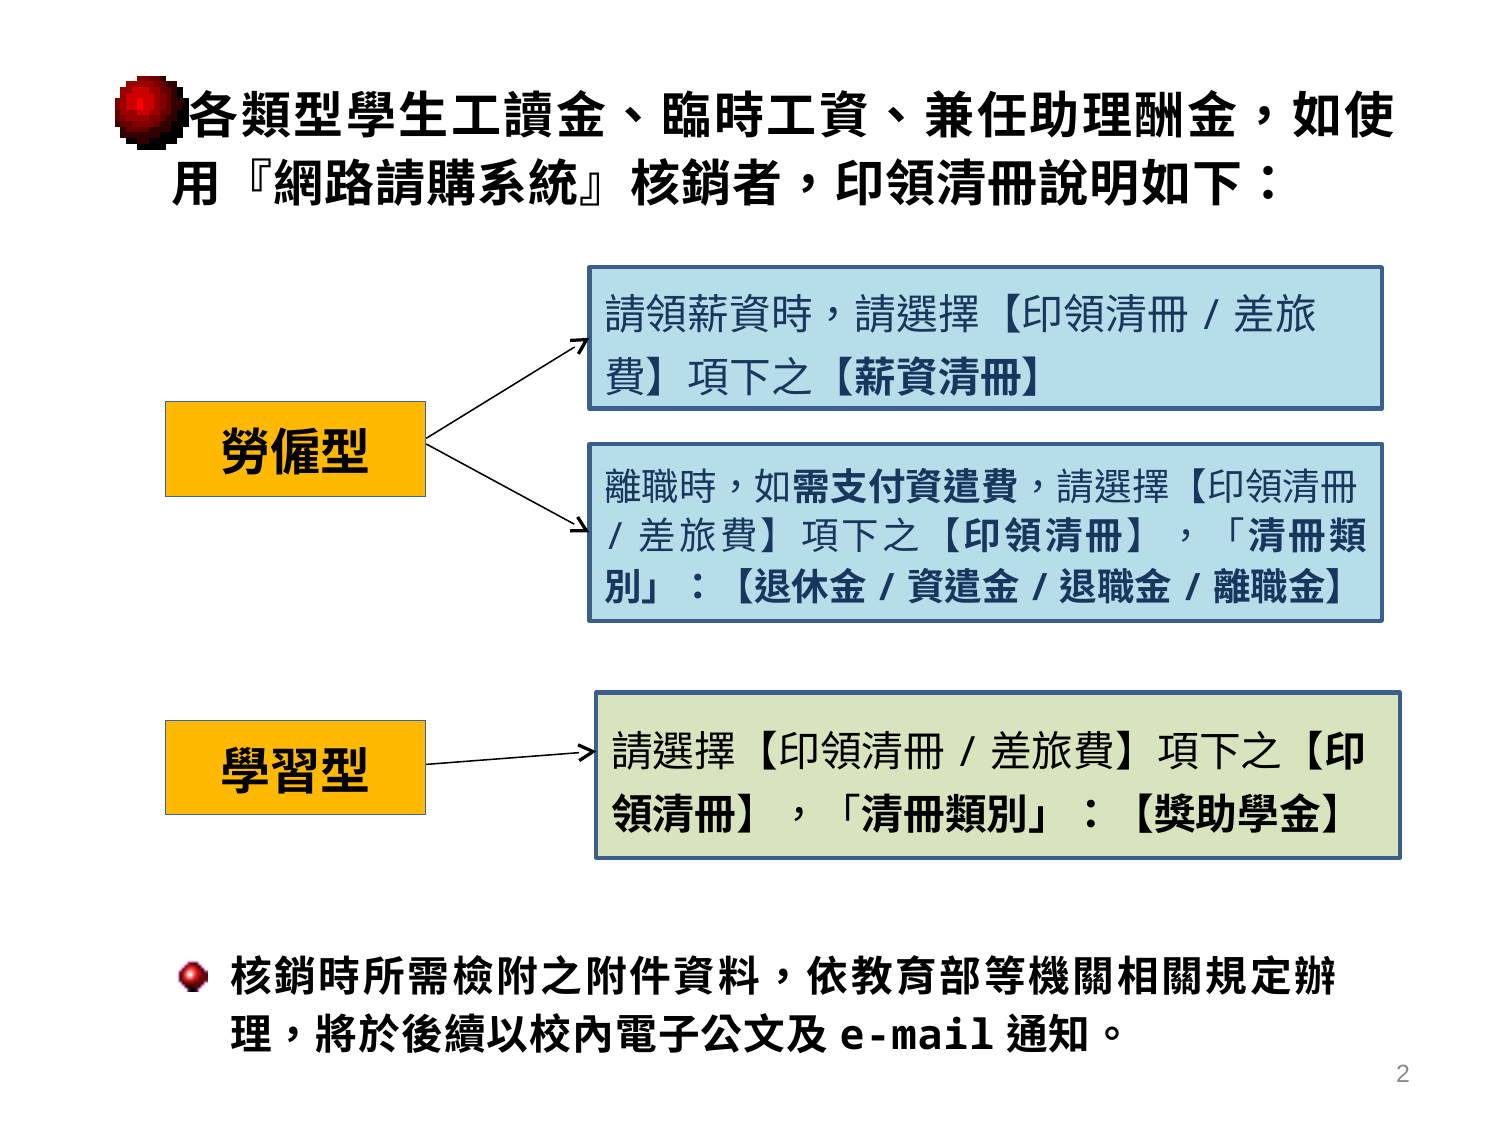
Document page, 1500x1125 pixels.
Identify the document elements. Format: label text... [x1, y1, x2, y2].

text_box 請領薪資時，請選擇【印領清冊/差旅費】項下之【薪資清冊】 [589, 267, 1382, 409]
slide_number <編號> [1074, 1042, 1425, 1103]
title 各類型學生工讀金、臨時工資、兼任助理酬金，如使用『網路請購系統』核銷者，印領清冊說明如下： [100, 54, 1412, 232]
text_box 核銷時所需檢附之附件資料，依教育部等機關相關規定辦理，將於後續以校內電子公文及e-mail通知。 [159, 929, 1352, 1070]
text_box 勞僱型 [165, 401, 426, 497]
text_box 離職時，如需支付資遣費，請選擇【印領清冊/差旅費】項下之【印領清冊】，「清冊類別」：【退休金/資遣金/退職金/離職金】 [589, 444, 1382, 621]
text_box 學習型 [165, 720, 426, 815]
text_box 請選擇【印領清冊/差旅費】項下之【印領清冊】，「清冊類別」：【獎助學金】 [596, 692, 1400, 858]
picture [174, 957, 208, 992]
